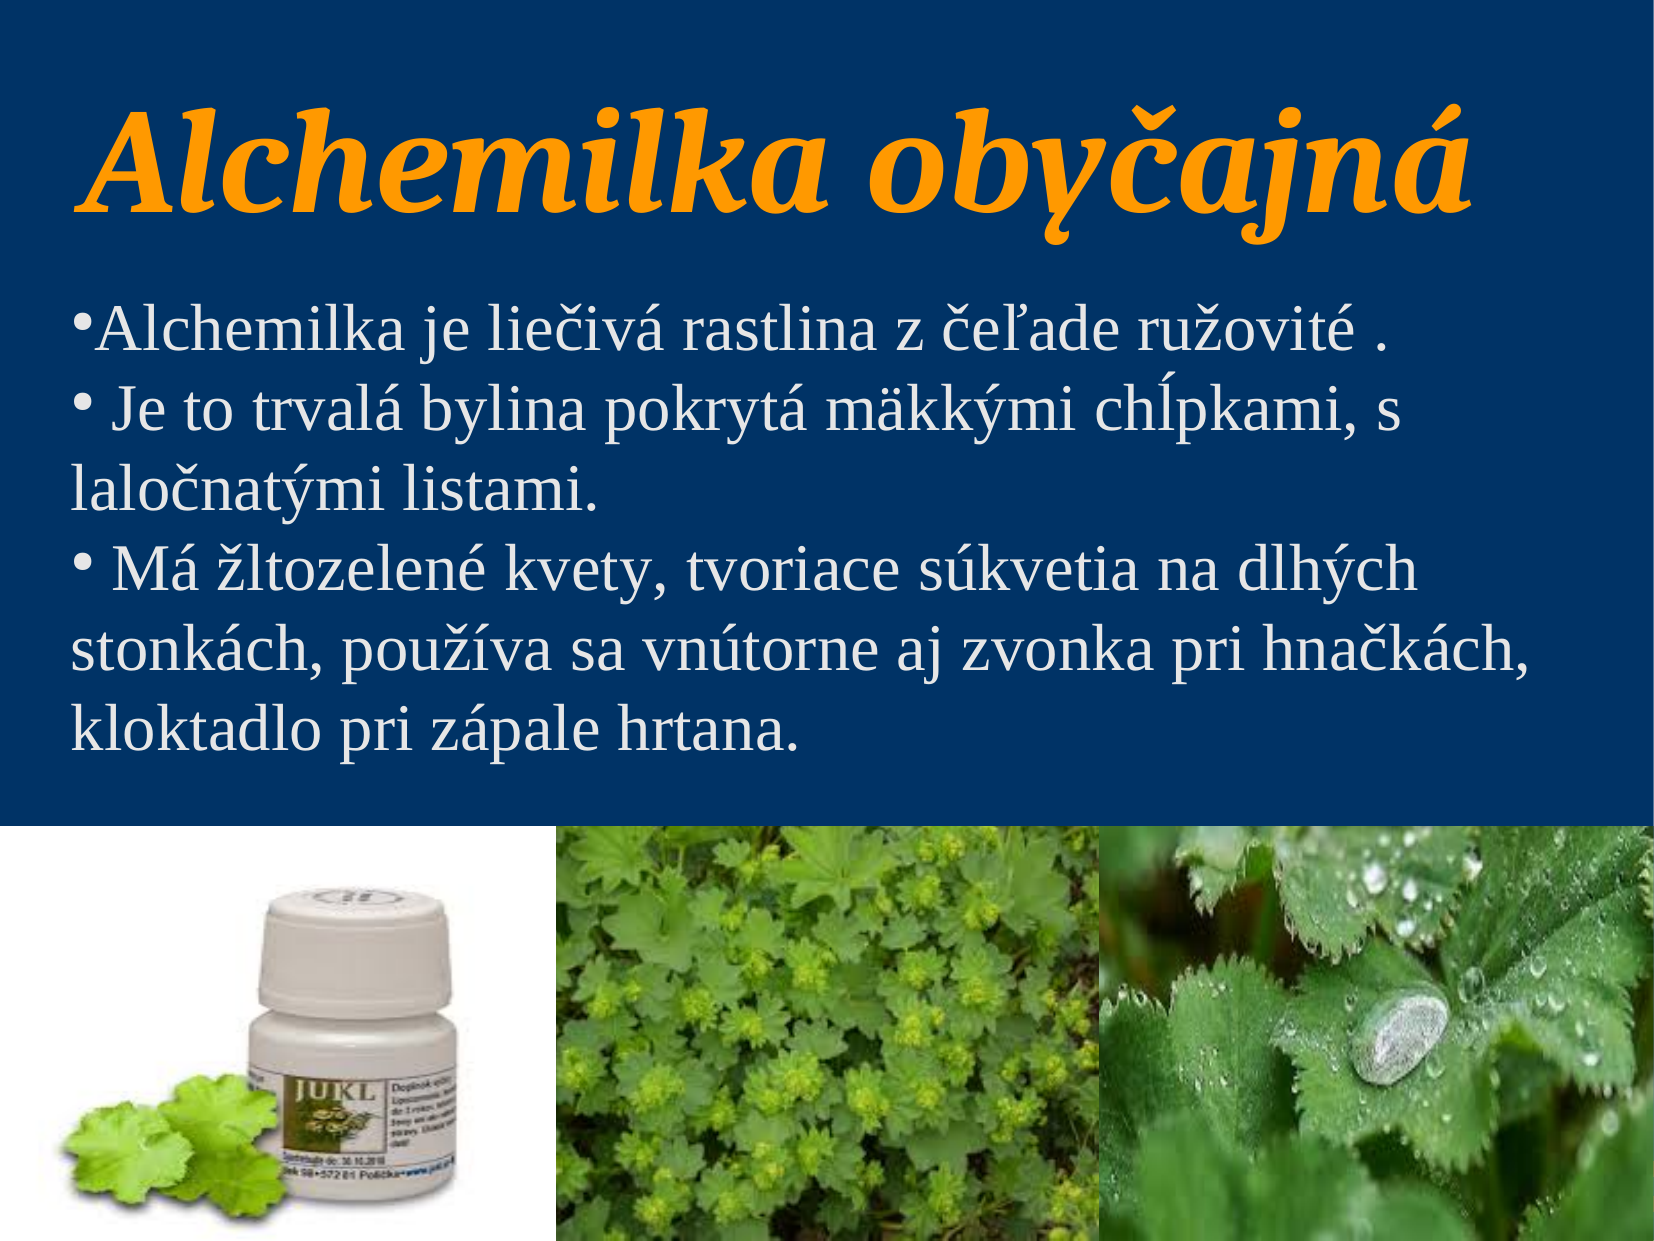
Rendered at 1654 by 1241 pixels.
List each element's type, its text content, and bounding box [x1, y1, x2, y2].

title Alchemilka obyčajná [82, 49, 1571, 257]
picture [0, 826, 1654, 1241]
list Alchemilka je liečivá rastlina z čeľade ružovité . Je to trvalá bylina pokrytá mäkkými chĺpkami, s laločnatými listami. Má žltozelené kvety, tvoriace súkvetia na dlhých stonkách, používa sa vnútorne aj zvonka pri hnačkách, kloktadlo pri zápale hrtana. [70, 283, 1559, 826]
